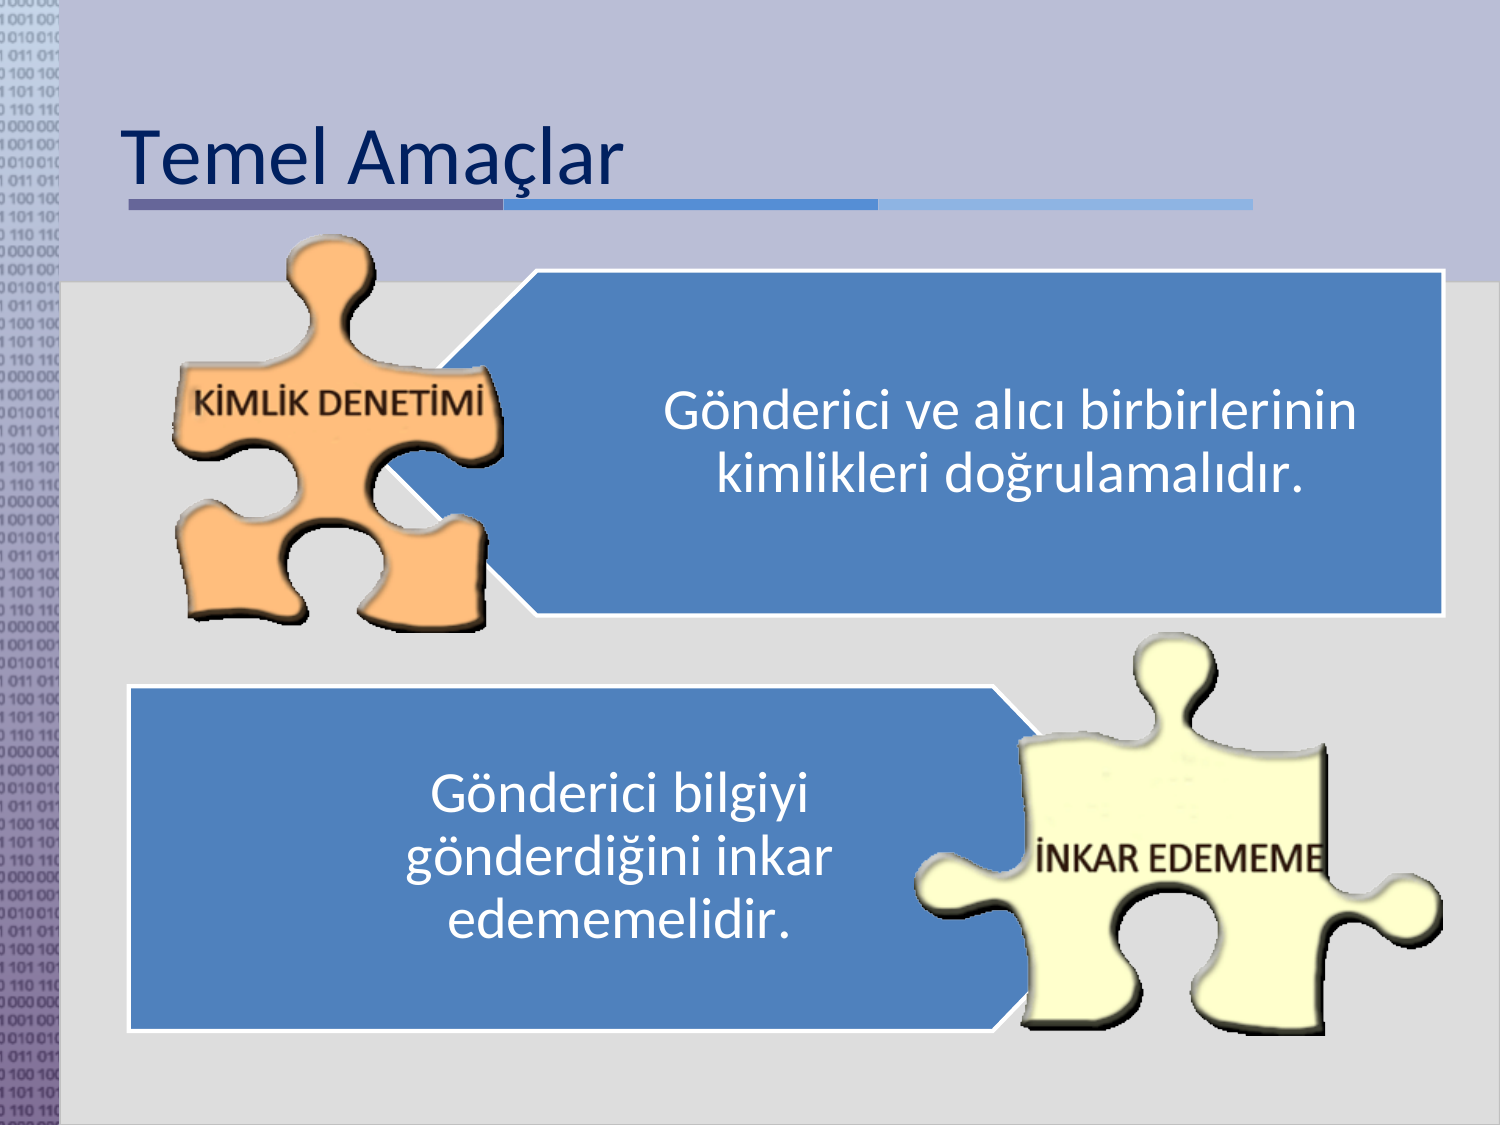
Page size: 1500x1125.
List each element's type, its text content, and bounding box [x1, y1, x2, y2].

text_box [128, 199, 1253, 211]
picture [914, 632, 1443, 1036]
picture [172, 234, 504, 633]
text_box Gönderici ve alıcı birbirlerinin kimlikleri doğrulamalıdır. [504, 269, 1450, 615]
picture [0, 0, 60, 1125]
text_box Gönderici bilgiyi gönderdiğini inkar edememelidir. [128, 684, 914, 1030]
text_box Temel Amaçlar [105, 93, 844, 210]
